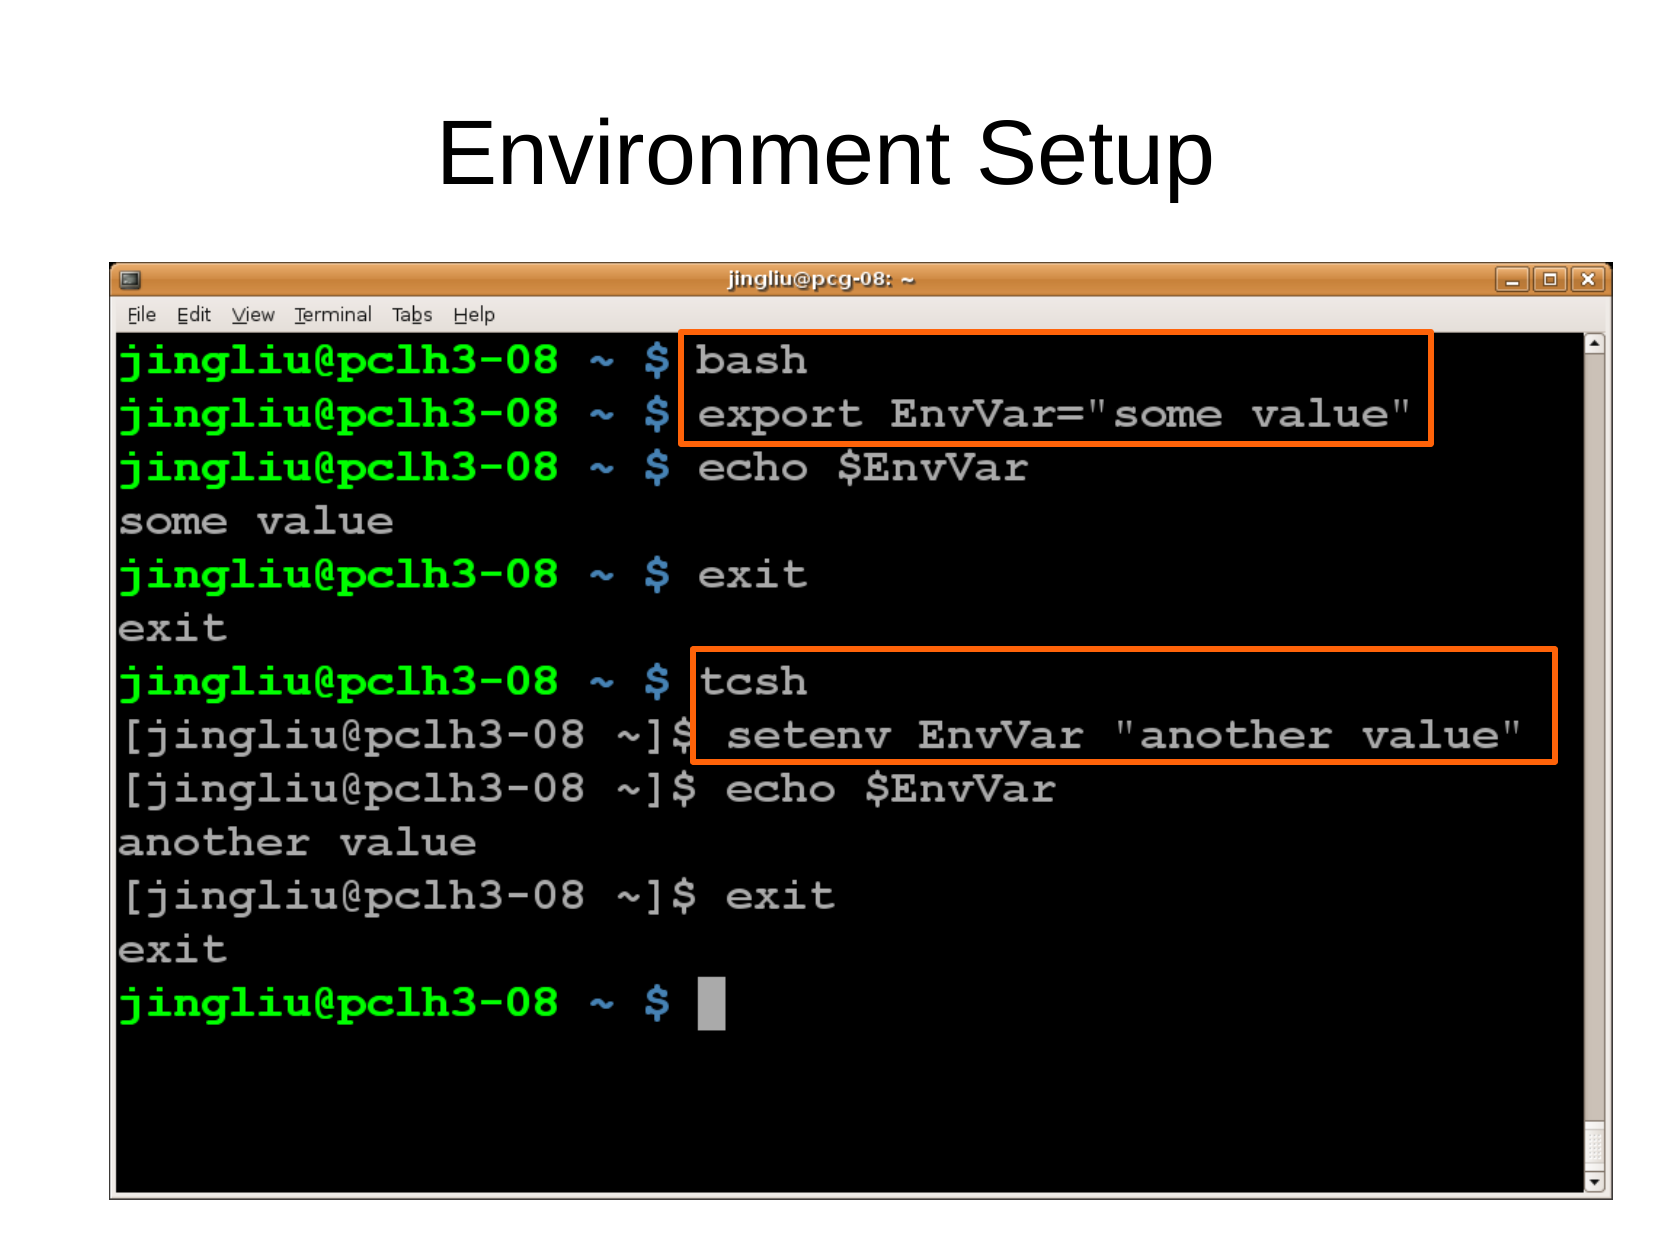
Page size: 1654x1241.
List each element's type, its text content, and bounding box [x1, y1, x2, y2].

title Environment Setup [82, 49, 1571, 257]
picture [109, 262, 1613, 1200]
